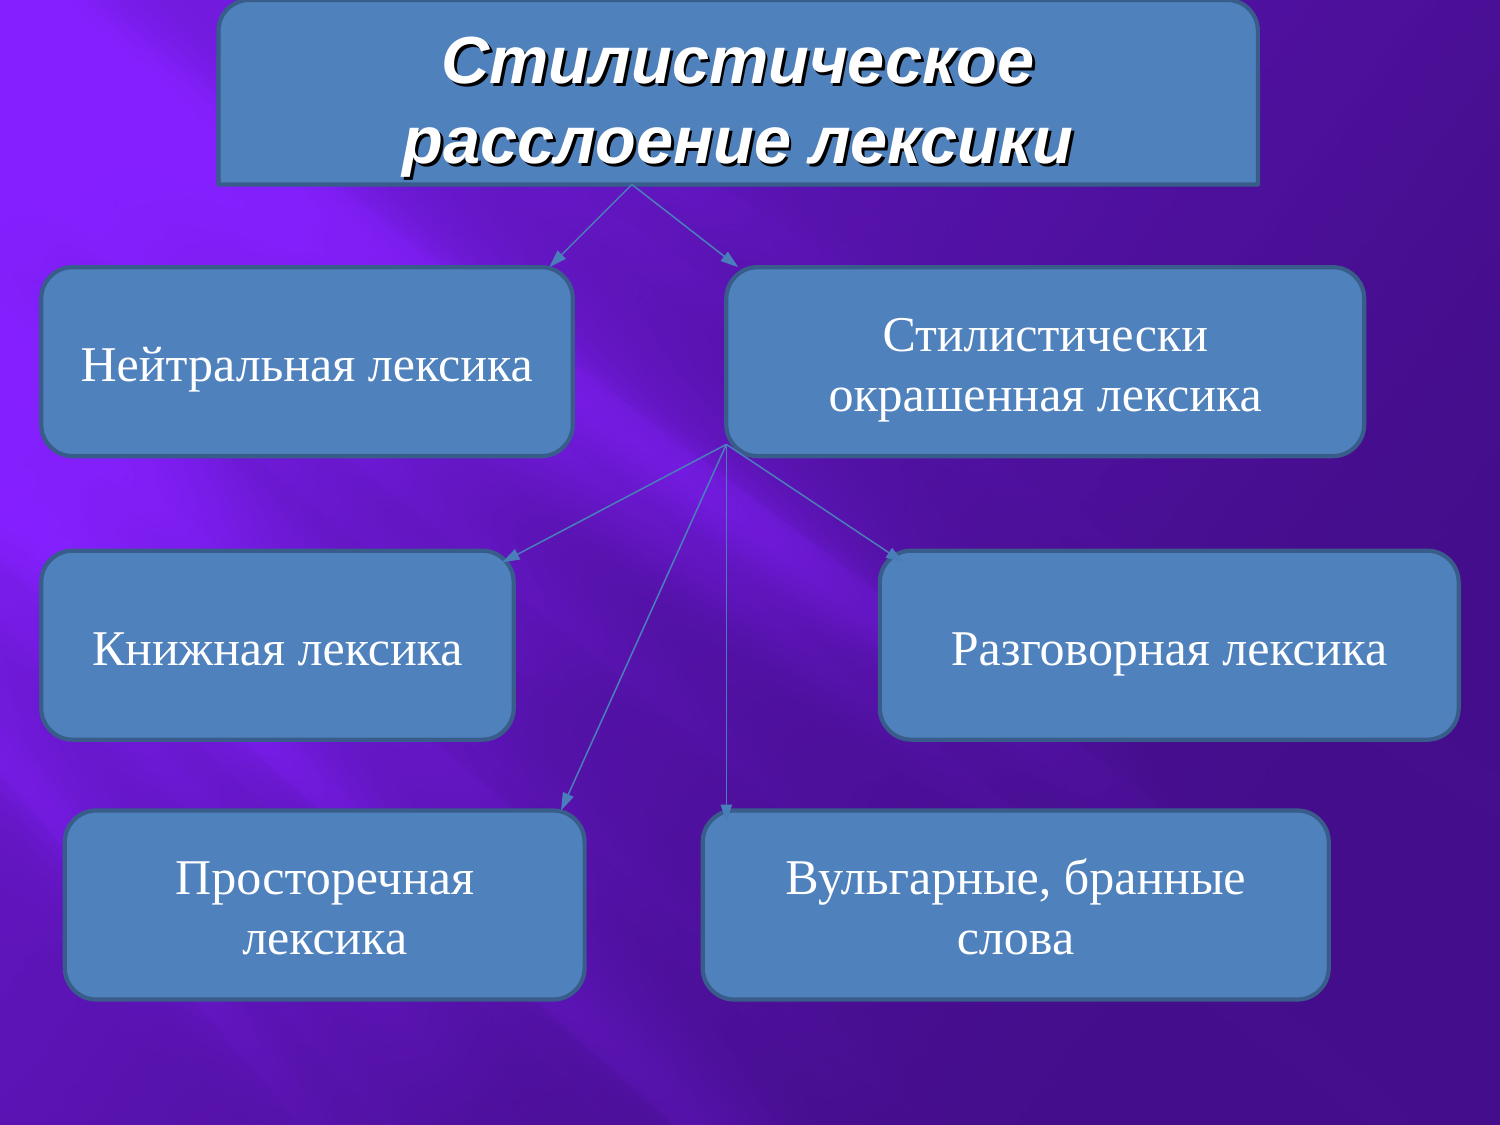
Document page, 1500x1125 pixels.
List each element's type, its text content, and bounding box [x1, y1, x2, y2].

text_box Просторечная лексика [64, 810, 585, 1000]
text_box Разговорная лексика [879, 550, 1459, 740]
text_box Стилистически окрашенная лексика [726, 267, 1365, 457]
text_box Стилистическое расслоение лексики [218, 0, 1258, 185]
text_box Книжная лексика [41, 550, 514, 740]
text_box Нейтральная лексика [41, 267, 573, 457]
text_box Вульгарные, бранные слова [702, 810, 1329, 1000]
